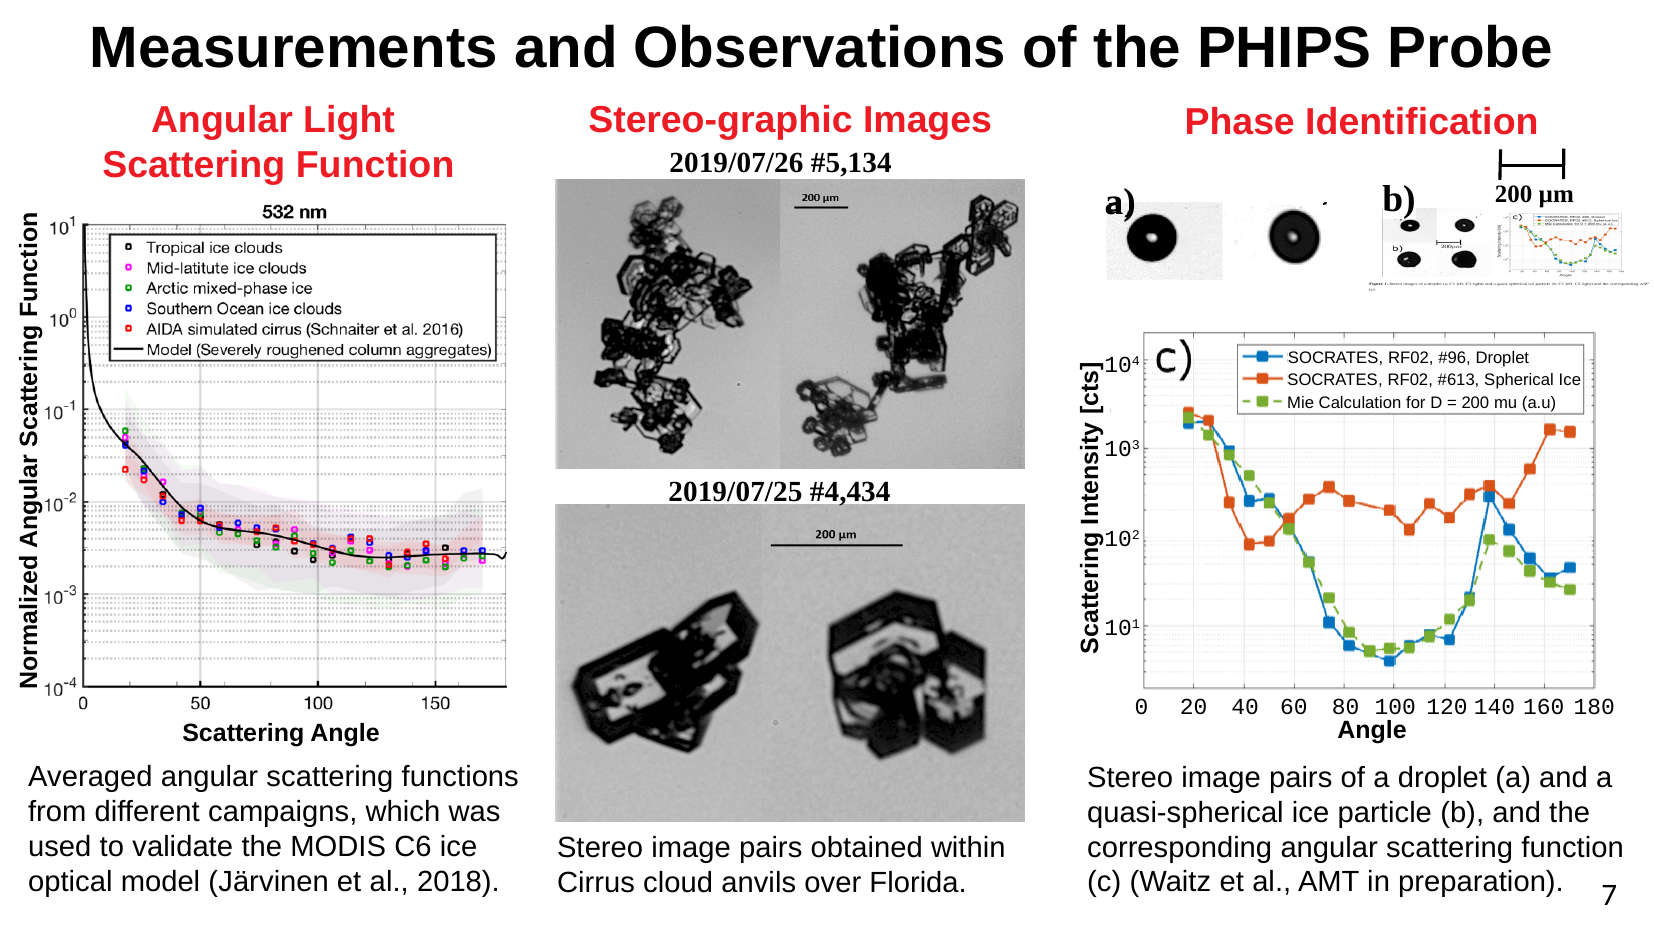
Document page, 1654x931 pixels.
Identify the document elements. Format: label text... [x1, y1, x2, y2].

text_box Phase Identification [1162, 97, 1562, 143]
text_box 101 [1104, 612, 1140, 641]
text_box 120 [1426, 691, 1468, 720]
text_box Scattering Intensity [cts] [1073, 362, 1111, 655]
text_box 140 [1474, 691, 1516, 720]
text_box Angular Light Scattering Function [54, 94, 503, 185]
text_box 100 [1374, 691, 1416, 720]
text_box Stereo image pairs of a droplet (a) and a quasi-spherical ice particle (b), and the corresponding angular scattering function (c) (Waitz et al., AMT in preparation). [1072, 750, 1653, 897]
text_box 80 [1331, 691, 1360, 720]
text_box Stereo-graphic Images [550, 94, 1031, 140]
text_box SOCRATES, RF02, #613, Spherical Ice [1287, 369, 1582, 390]
text_box 20 [1179, 691, 1208, 720]
text_box Angle [1337, 713, 1408, 744]
text_box 180 [1573, 691, 1616, 720]
text_box 0 [1134, 691, 1149, 720]
text_box 60 [1279, 691, 1308, 720]
text_box SOCRATES, RF02, #96, Droplet [1287, 347, 1530, 368]
text_box b) [1390, 195, 1396, 209]
text_box Measurements and Observations of the PHIPS Probe [0, 7, 1644, 81]
text_box Scattering Angle [182, 716, 381, 747]
picture [555, 504, 1025, 822]
text_box 104 [1104, 349, 1140, 378]
picture [13, 190, 525, 741]
text_box 200 µm [1494, 177, 1575, 208]
text_box b) [1382, 173, 1417, 219]
text_box 102 [1104, 523, 1140, 551]
text_box Mie Calculation for D = 200 mu (a.u) [1287, 391, 1562, 412]
picture [1073, 310, 1648, 739]
text_box a) [1104, 177, 1136, 223]
text_box 103 [1104, 433, 1140, 462]
text_box 2019/07/26 #5,134 [606, 143, 955, 173]
text_box 2019/07/25 #4,434 [605, 472, 954, 502]
picture [1106, 202, 1350, 280]
text_box 160 [1523, 691, 1565, 720]
text_box 40 [1231, 691, 1260, 720]
picture [1365, 204, 1651, 292]
text_box Normalized Angular Scattering Function [12, 212, 43, 690]
picture [555, 179, 1025, 469]
text_box Stereo image pairs obtained within Cirrus cloud anvils over Florida. [542, 821, 1056, 907]
text_box <number> [1282, 870, 1633, 916]
text_box Averaged angular scattering functions from different campaigns, which was used to validate the MODIS C6 ice optical model (Järvinen et al., 2018). [13, 749, 539, 905]
